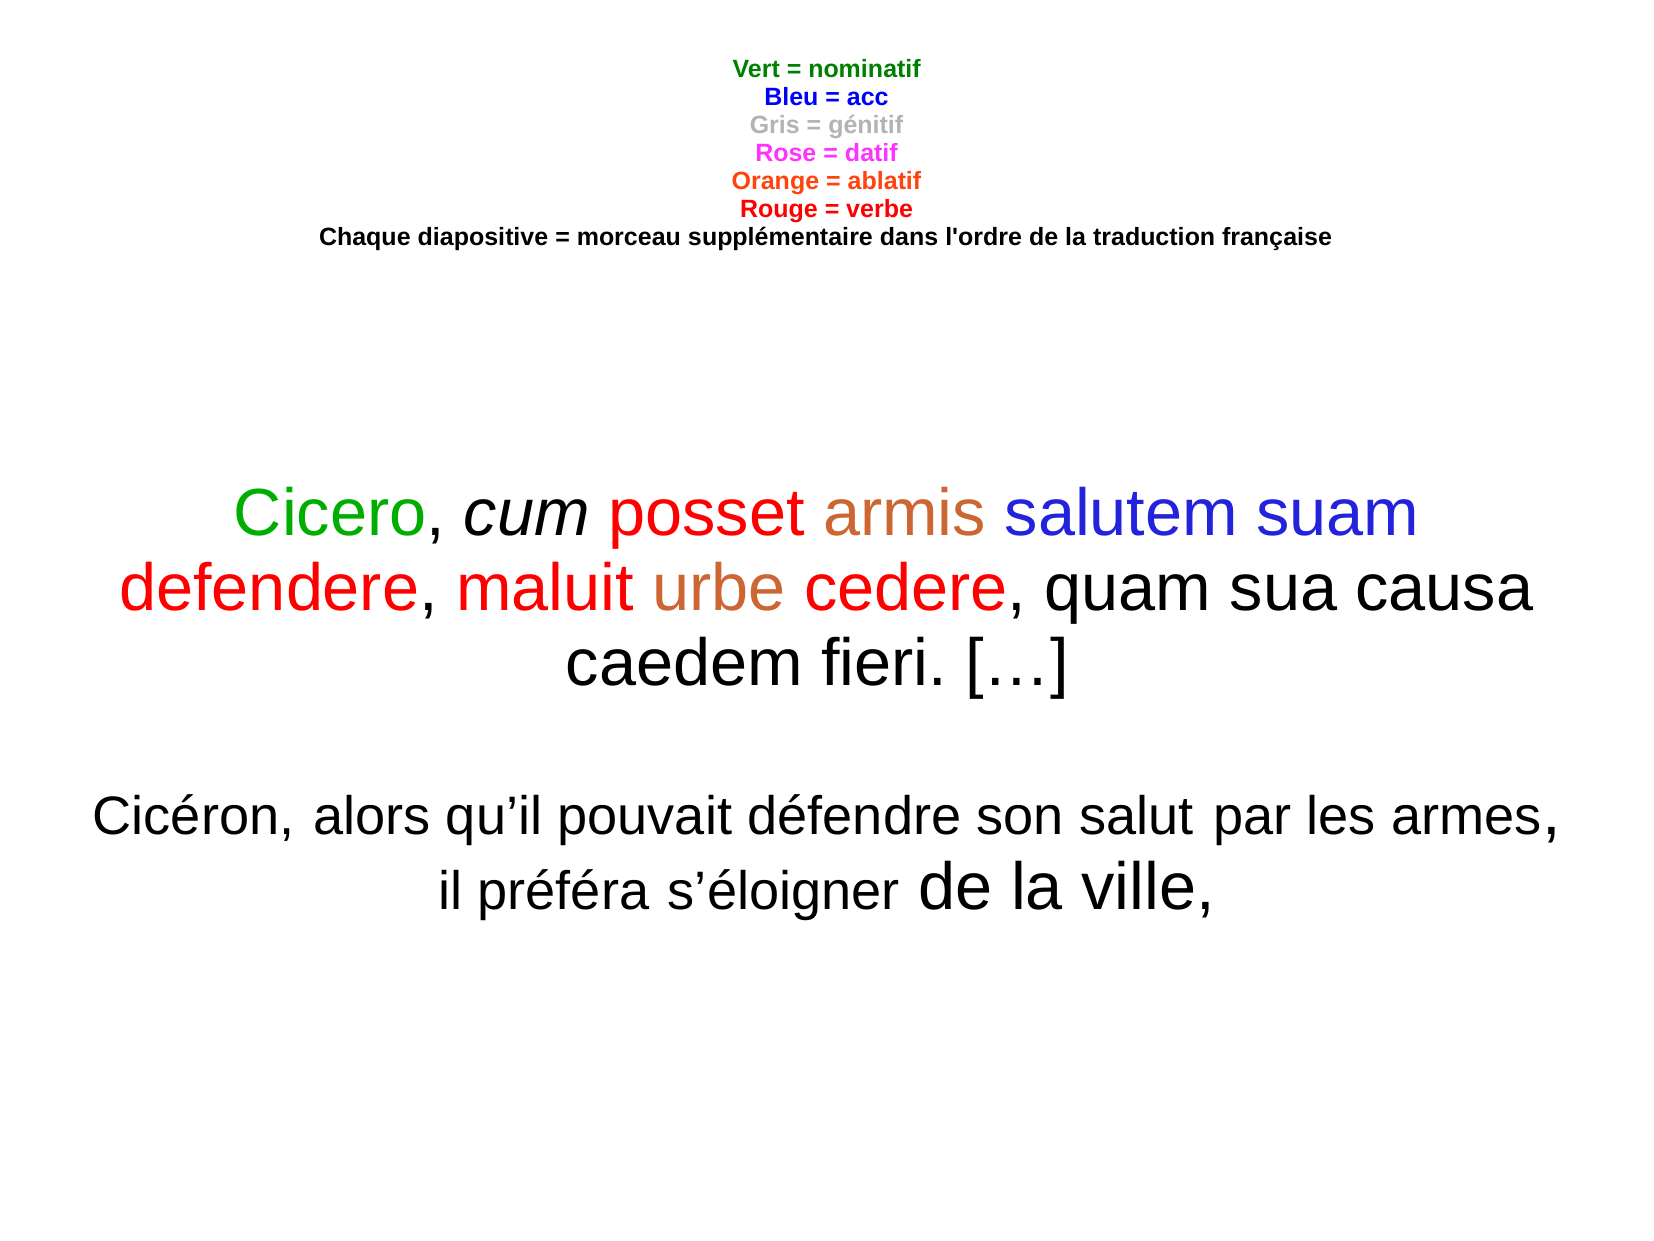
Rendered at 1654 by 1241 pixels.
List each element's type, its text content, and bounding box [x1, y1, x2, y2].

title Vert = nominatif Bleu = acc Gris = génitif Rose = datif Orange = ablatif Rouge = verbe Chaque diapositive = morceau supplémentaire dans l'ordre de la traduction française [82, 49, 1571, 257]
subtitle Cicero, cum posset armis salutem suam defendere, maluit urbe cedere, quam sua causa caedem fieri. […] Cicéron, alors qu’il pouvait défendre son salut par les armes, il préféra s’éloigner de la ville, [82, 290, 1571, 1109]
